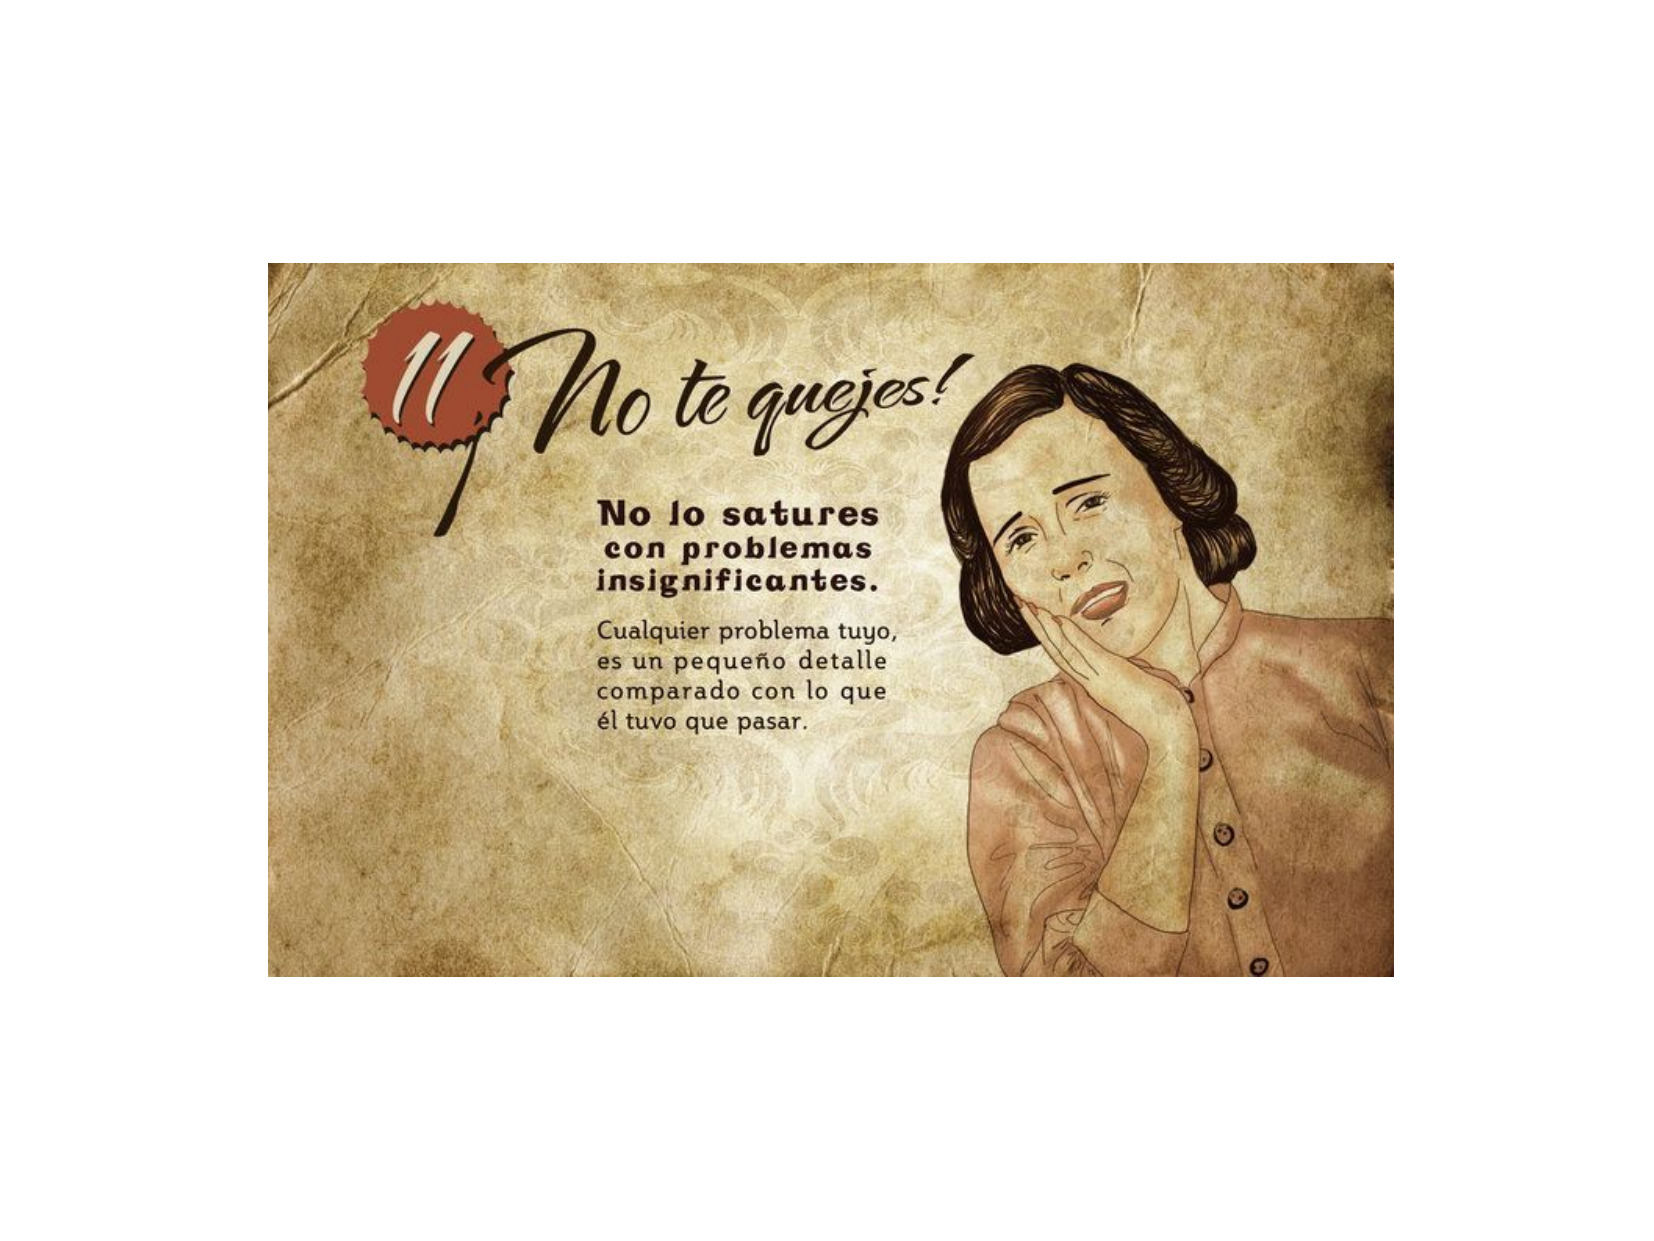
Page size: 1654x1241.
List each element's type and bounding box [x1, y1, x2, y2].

picture [268, 263, 1394, 977]
